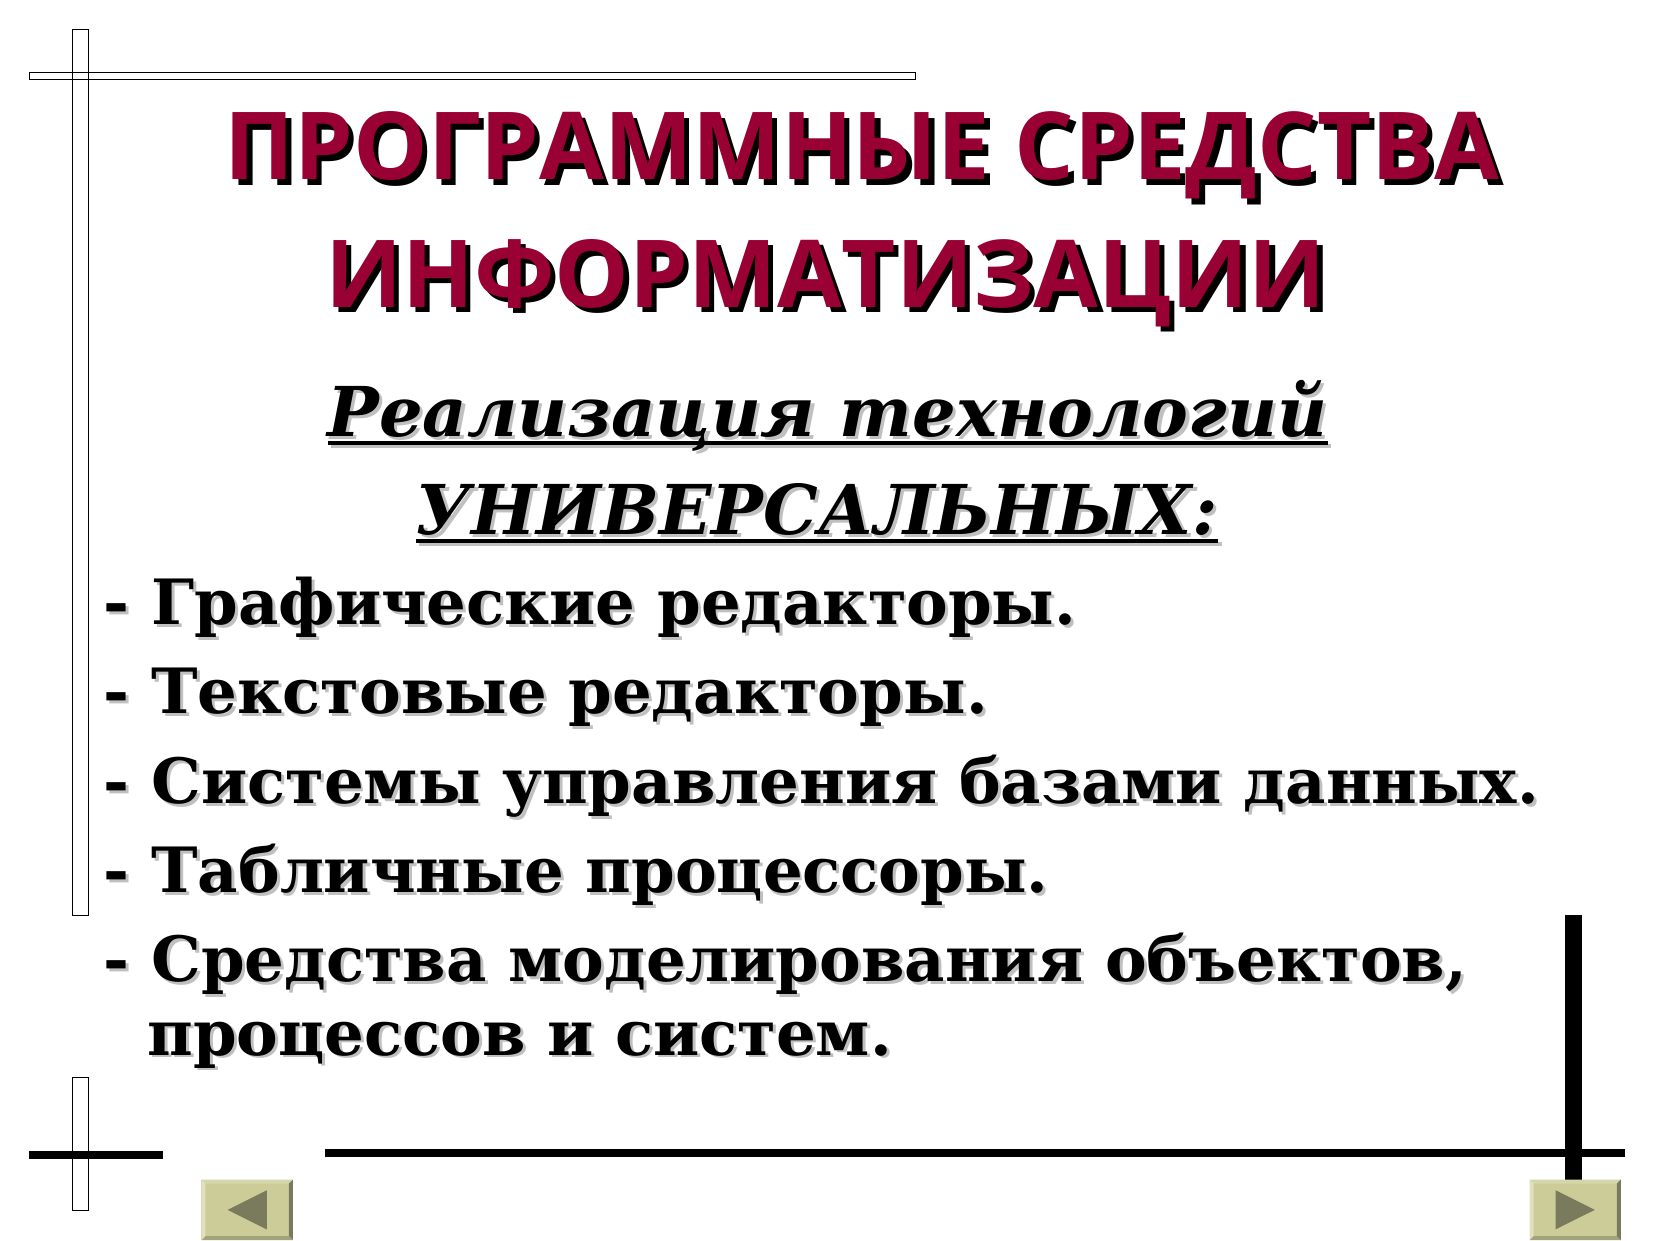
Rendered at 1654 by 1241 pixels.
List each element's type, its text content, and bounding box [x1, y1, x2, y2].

text_box [202, 1179, 293, 1241]
text_box [1530, 1179, 1621, 1241]
list Реализация технологий УНИВЕРСАЛЬНЫХ: - Графические редакторы. - Текстовые редакторы. - Системы управления базами данных. - Табличные процессоры. - Средства моделирования объектов, процессов и систем. [45, 364, 1589, 1224]
title ПРОГРАММНЫЕ СРЕДСТВА ИНФОРМАТИЗАЦИИ [71, 66, 1654, 471]
